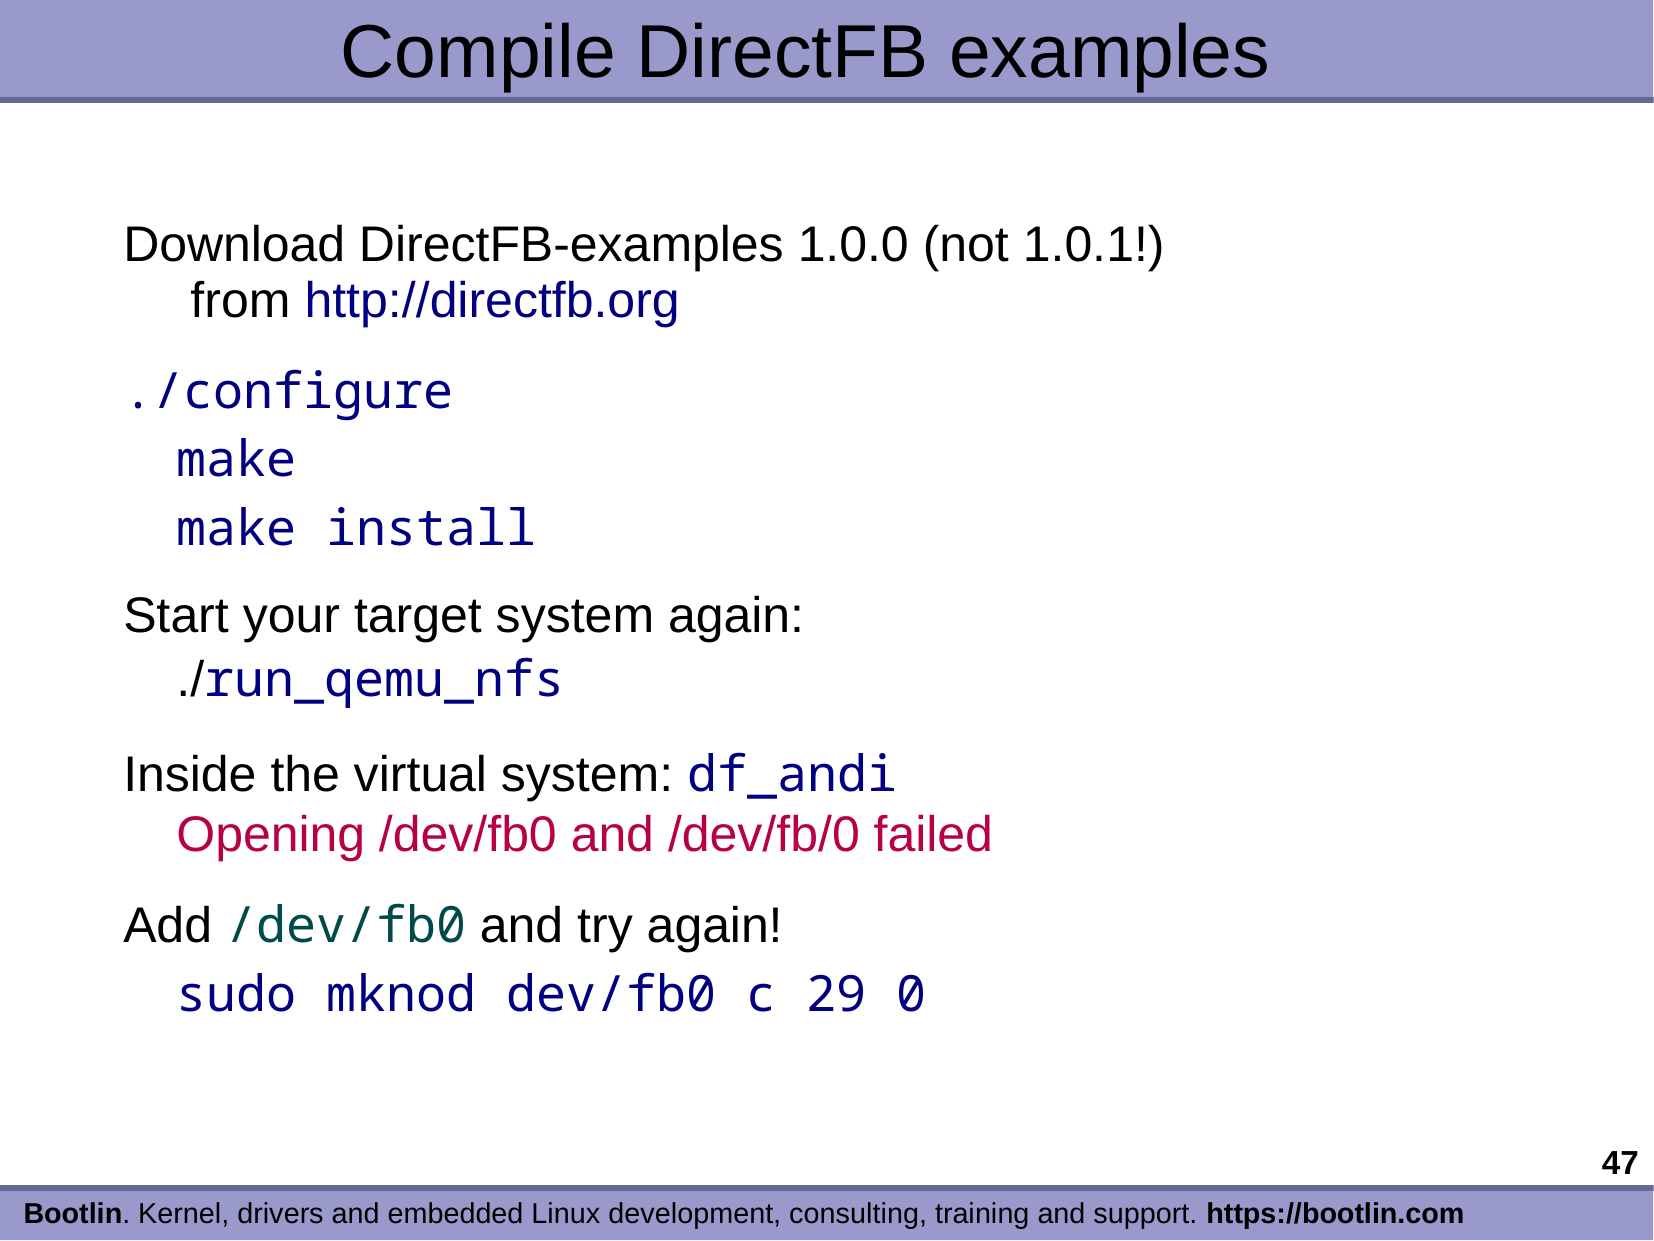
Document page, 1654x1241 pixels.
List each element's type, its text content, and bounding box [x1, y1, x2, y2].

title Compile DirectFB examples [60, 5, 1551, 97]
list Download DirectFB-examples 1.0.0 (not 1.0.1!) from http://directfb.org ./configure make make install Start your target system again: ./run_qemu_nfs Inside the virtual system: df_andi Opening /dev/fb0 and /dev/fb/0 failed Add /dev/fb0 and try again! sudo mknod dev/fb0 c 29 0 [105, 216, 1518, 1066]
